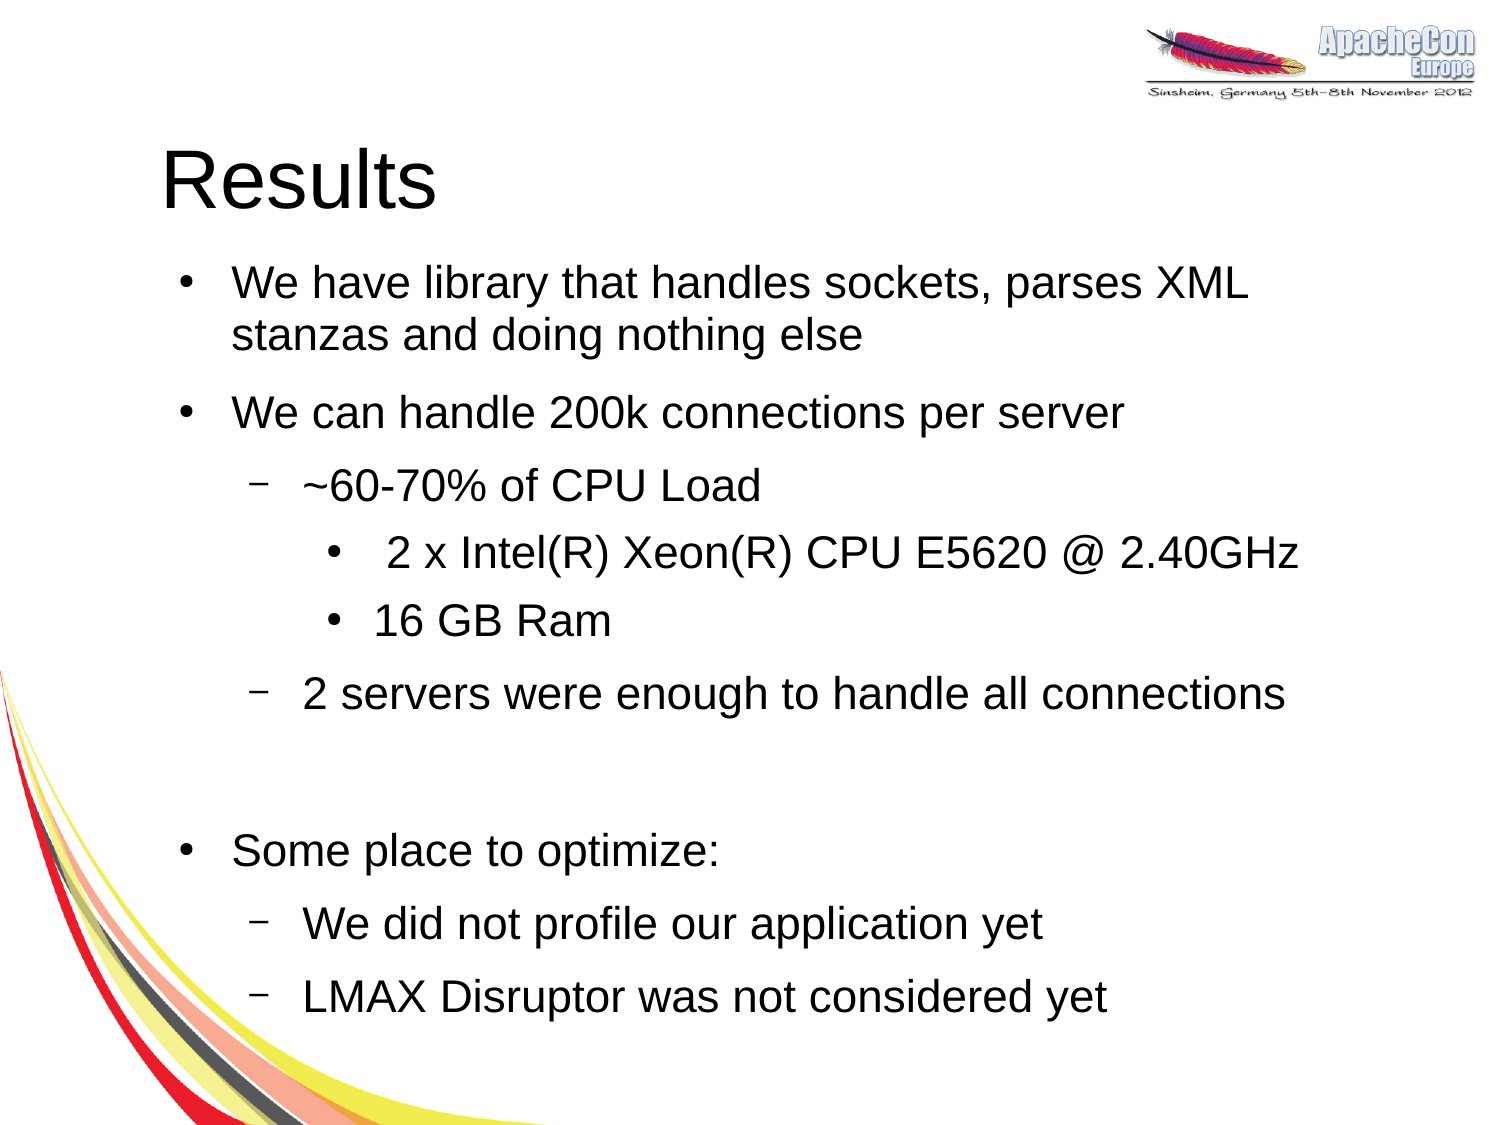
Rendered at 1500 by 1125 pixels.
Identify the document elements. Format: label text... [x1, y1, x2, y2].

picture [0, 0, 1500, 1125]
list We have library that handles sockets, parses XML stanzas and doing nothing else We can handle 200k connections per server ~60-70% of CPU Load 2 x Intel(R) Xeon(R) CPU E5620 @ 2.40GHz 16 GB Ram 2 servers were enough to handle all connections Some place to optimize: We did not profile our application yet LMAX Disruptor was not considered yet [160, 257, 1393, 1048]
title Results [160, 128, 1393, 231]
